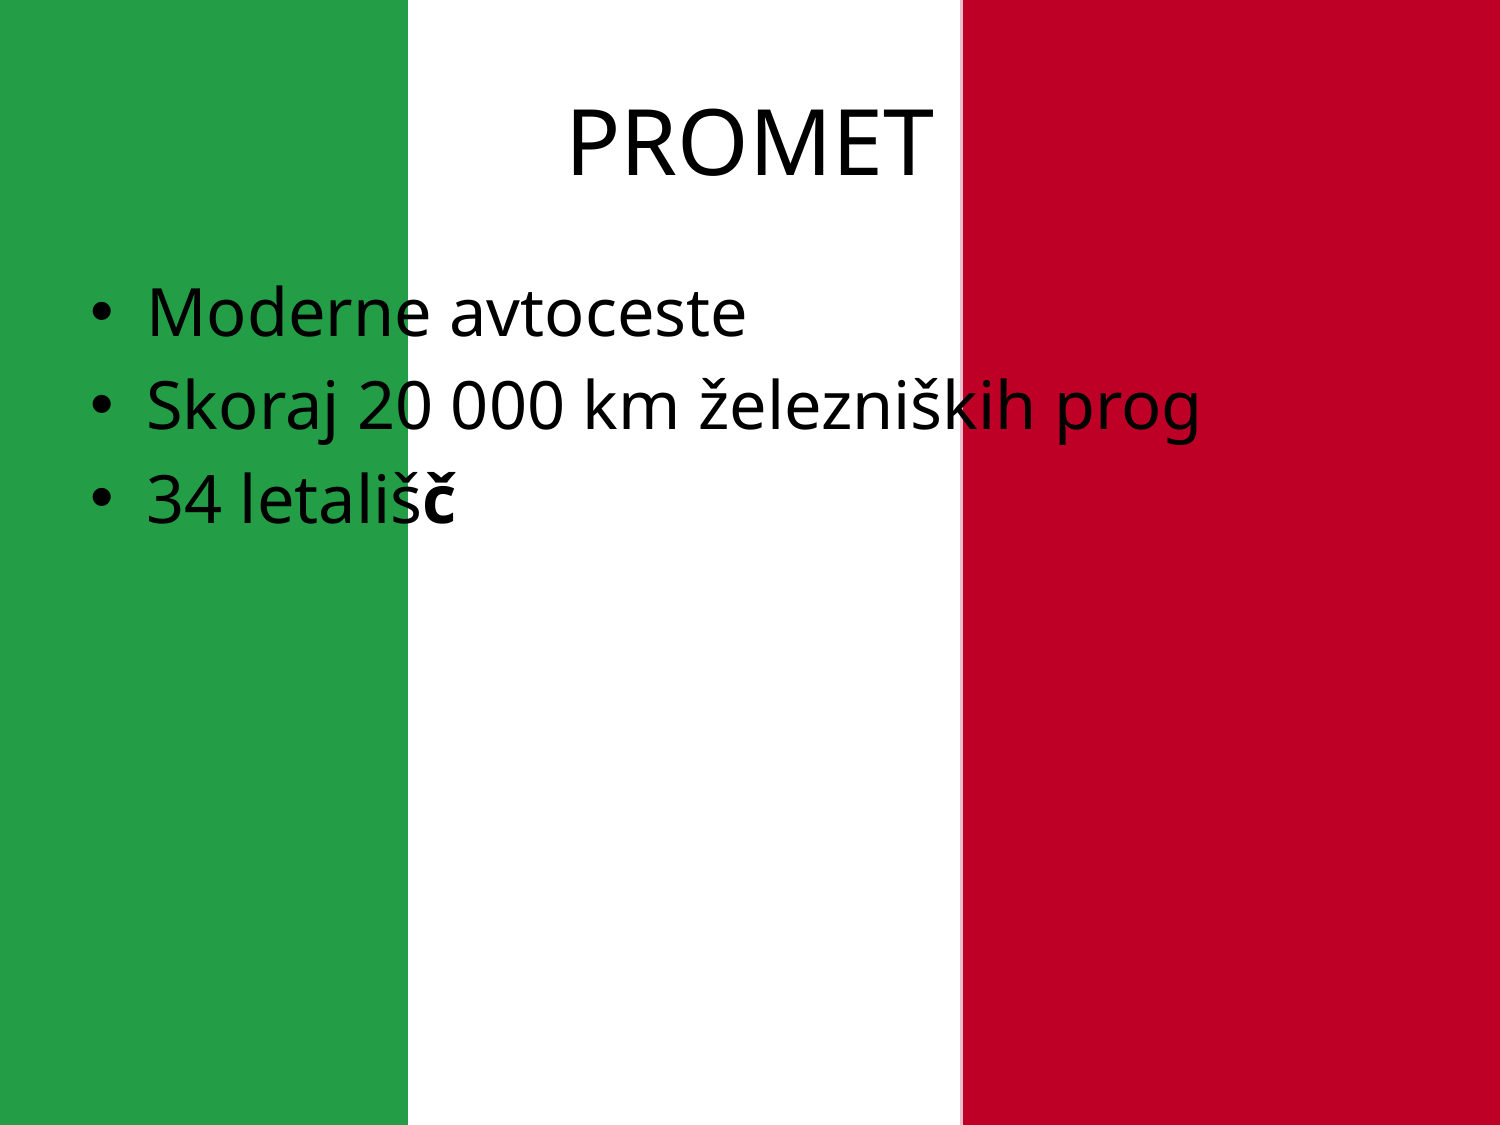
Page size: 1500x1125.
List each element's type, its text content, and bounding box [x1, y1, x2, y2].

picture [0, 0, 1500, 1125]
list Moderne avtoceste Skoraj 20 000 km železniških prog 34 letališč [75, 262, 1425, 1005]
title PROMET [75, 45, 1425, 233]
